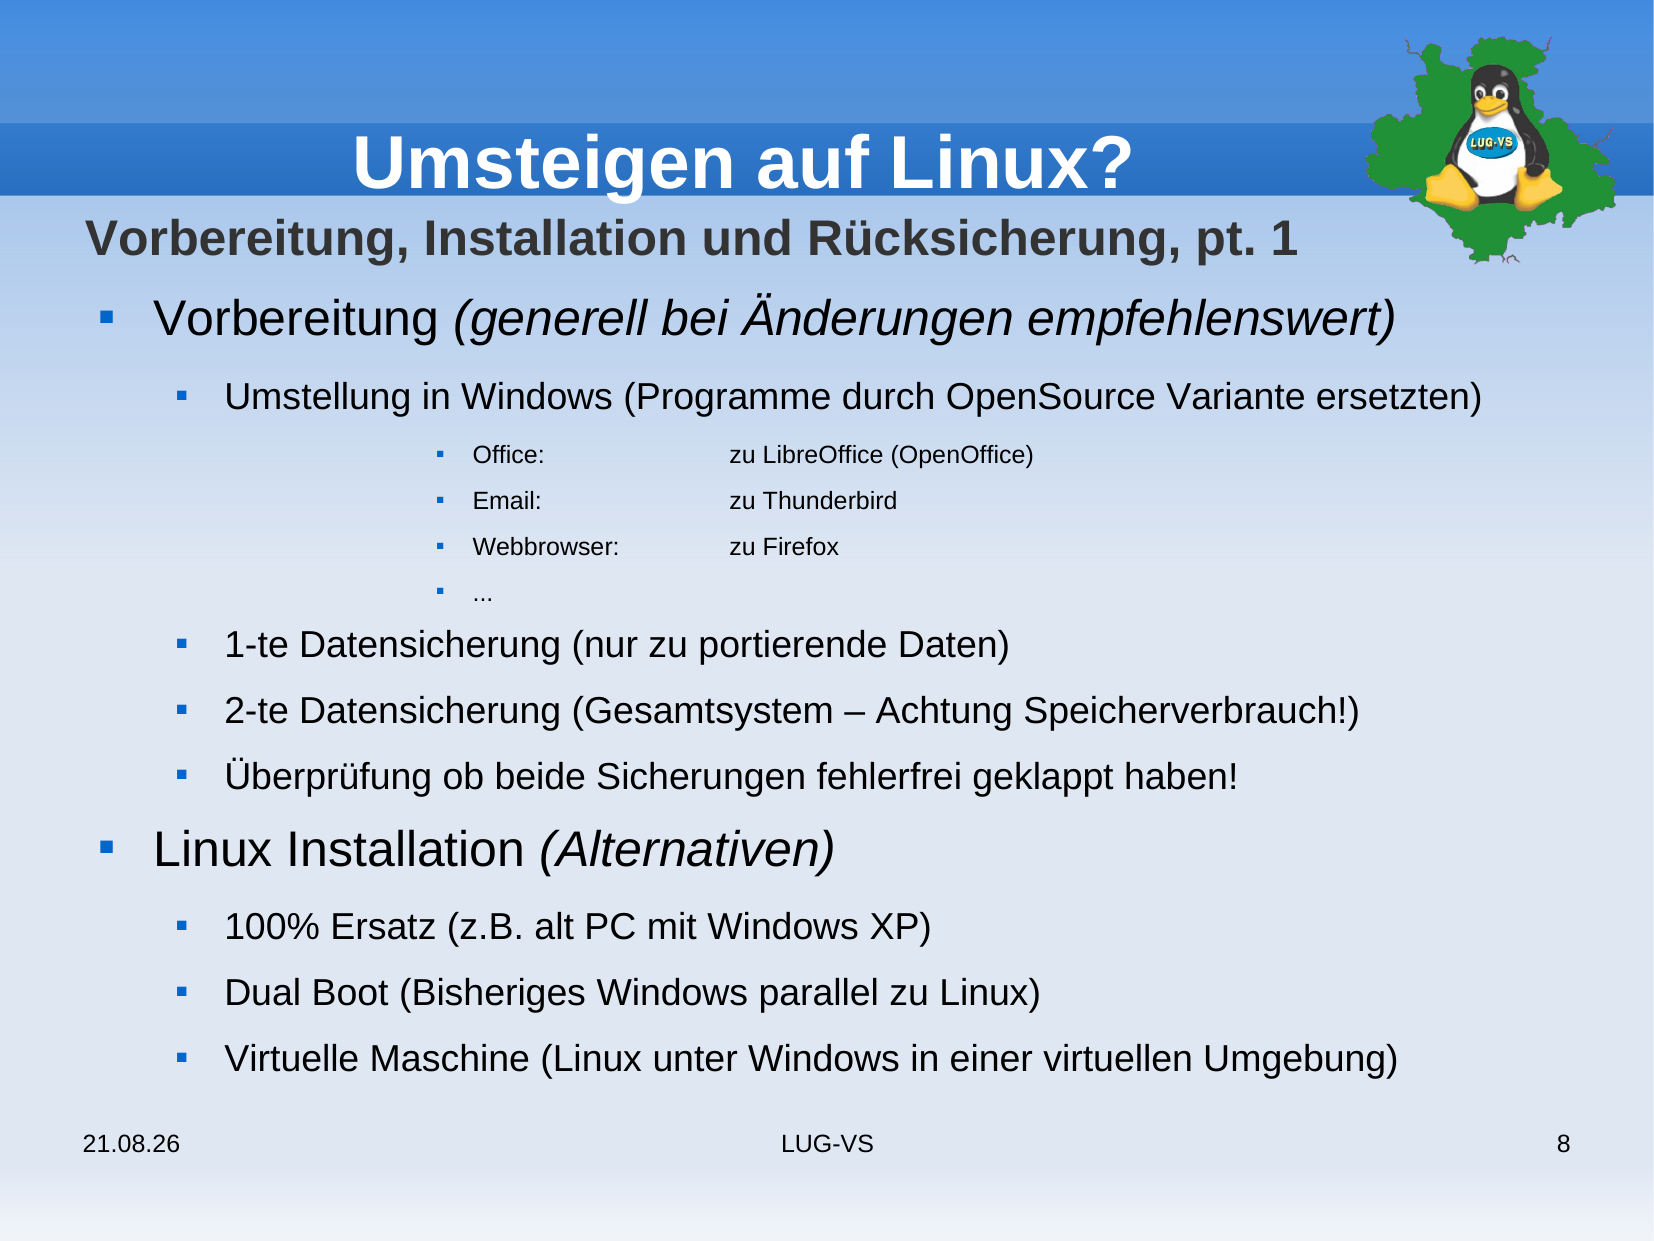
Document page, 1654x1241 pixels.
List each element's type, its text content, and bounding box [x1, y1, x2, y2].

title Umsteigen auf Linux? [0, 59, 1489, 267]
text_box Vorbereitung, Installation und Rücksicherung, pt. 1 [14, 209, 1418, 266]
picture [0, 0, 1654, 1241]
picture [1489, 137, 1512, 149]
list Vorbereitung (generell bei Änderungen empfehlenswert) Umstellung in Windows (Programme durch OpenSource Variante ersetzten) Office: zu LibreOffice (OpenOffice) Email: zu Thunderbird Webbrowser: zu Firefox ... 1-te Datensicherung (nur zu portierende Daten) 2-te Datensicherung (Gesamtsystem – Achtung Speicherverbrauch!) Überprüfung ob beide Sicherungen fehlerfrei geklappt haben! Linux Installation (Alternativen) 100% Ersatz (z.B. alt PC mit Windows XP) Dual Boot (Bisheriges Windows parallel zu Linux) Virtuelle Maschine (Linux unter Windows in einer virtuellen Umgebung) [82, 290, 1571, 1159]
